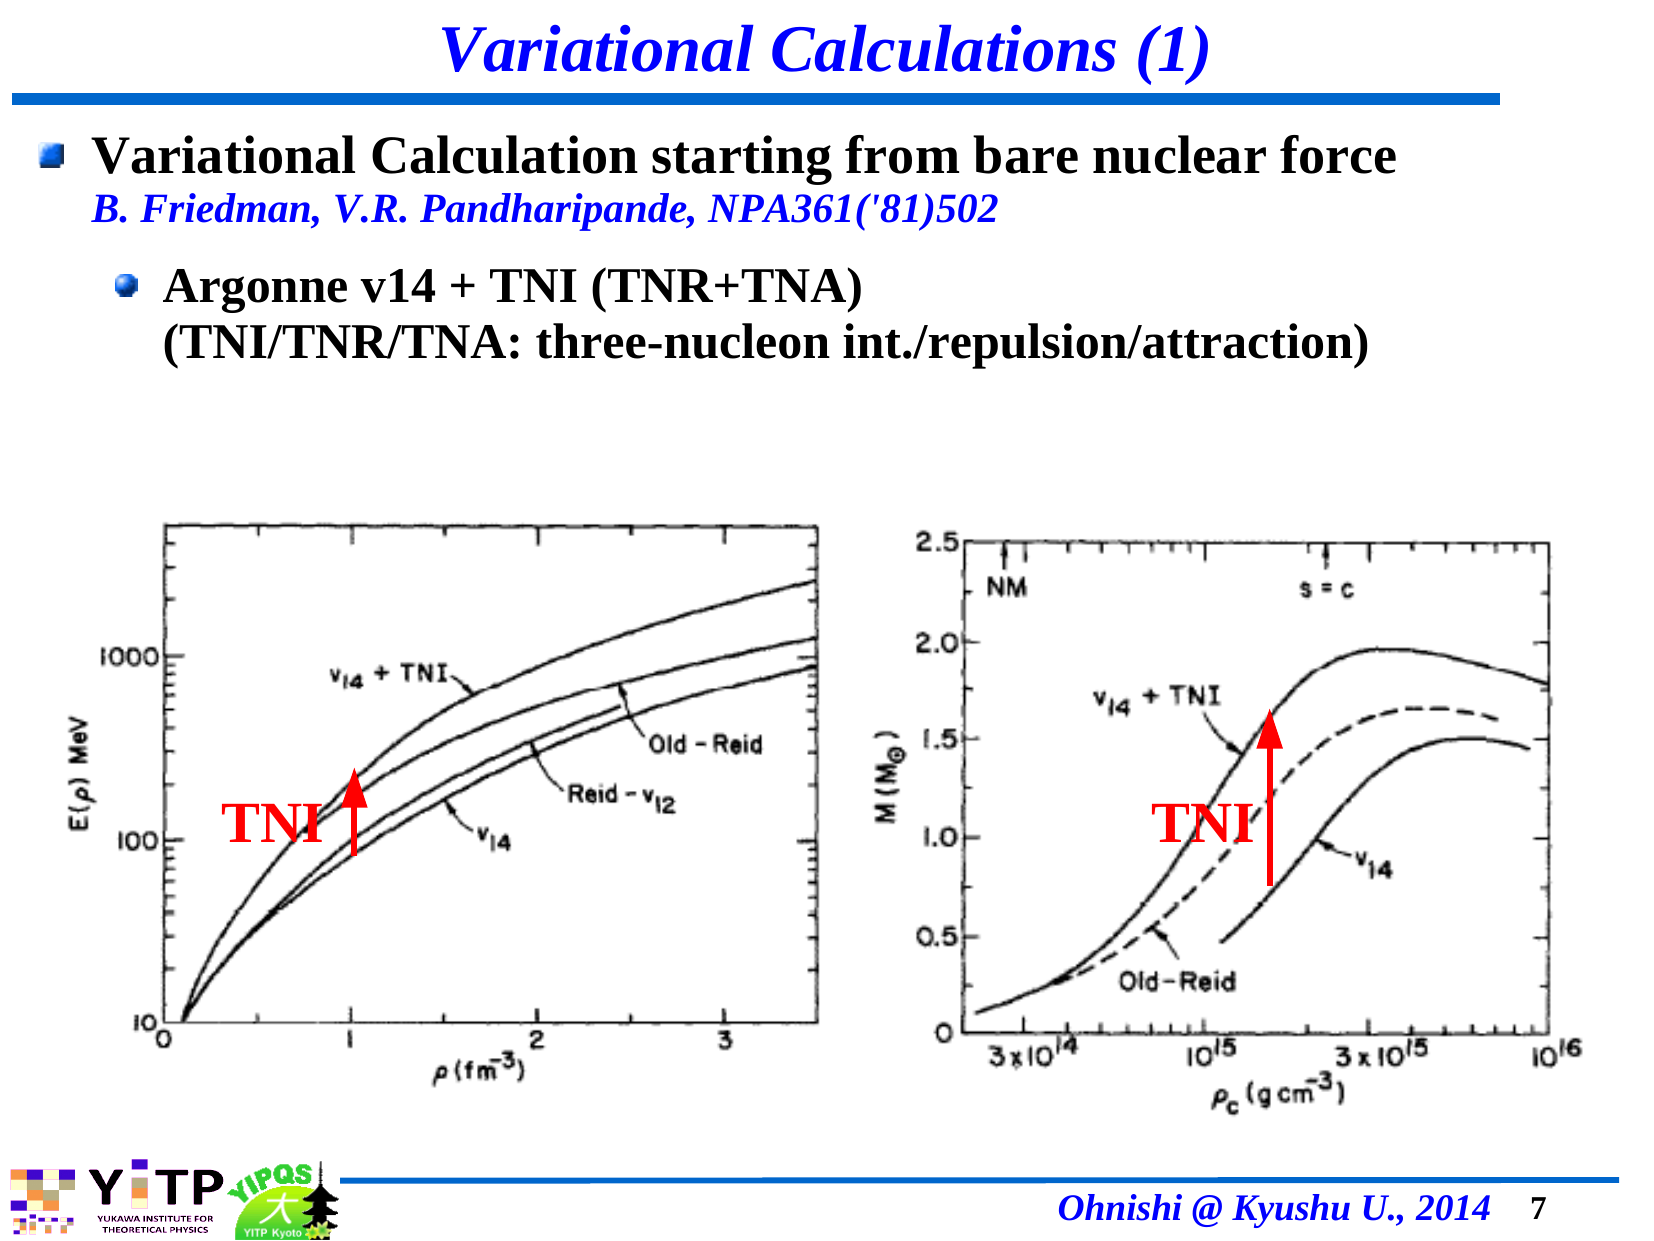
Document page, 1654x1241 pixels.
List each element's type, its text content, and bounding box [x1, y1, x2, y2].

picture [49, 501, 837, 1090]
picture [856, 501, 1595, 1123]
title Variational Calculations (1) [0, 0, 1654, 99]
picture [0, 1154, 340, 1241]
list Variational Calculation starting from bare nuclear force B. Friedman, V.R. Pandharipande, NPA361('81)502 Argonne v14 + TNI (TNR+TNA) (TNI/TNR/TNA: three-nucleon int./repulsion/attraction) [20, 124, 1621, 1137]
text_box TNI [221, 790, 325, 857]
text_box TNI [1151, 790, 1256, 857]
